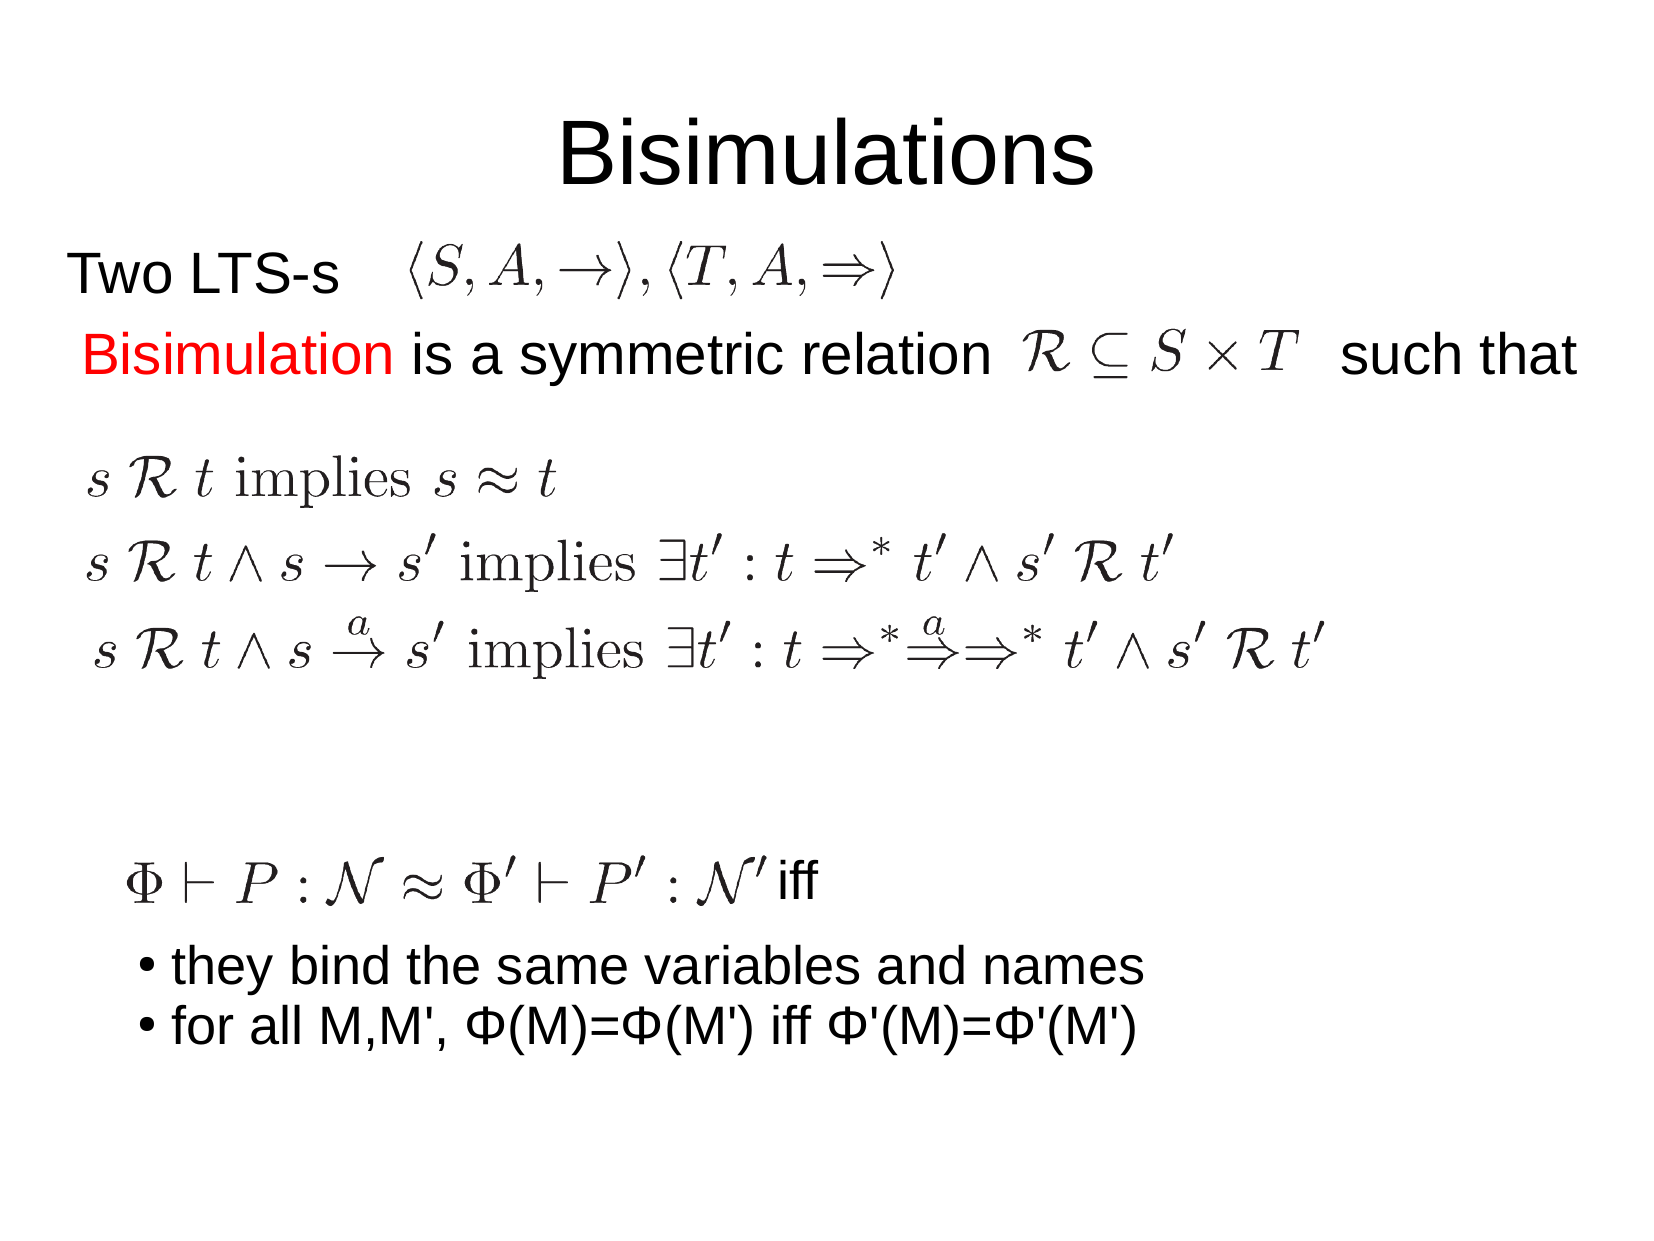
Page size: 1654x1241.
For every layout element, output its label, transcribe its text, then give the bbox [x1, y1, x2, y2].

picture [87, 611, 1336, 688]
text_box iff [762, 843, 838, 919]
picture [79, 529, 1182, 600]
picture [393, 234, 918, 304]
text_box Bisimulation is a symmetric relation [66, 314, 1015, 395]
picture [119, 852, 779, 911]
title Bisimulations [82, 49, 1571, 257]
text_box such that [1325, 314, 1613, 395]
text_box they bind the same variables and names for all M,M', Φ(M)=Φ(M') iff Φ'(M)=Φ'(M') [122, 927, 1422, 1064]
picture [1017, 325, 1309, 384]
picture [80, 450, 571, 516]
text_box Two LTS-s [52, 232, 376, 313]
